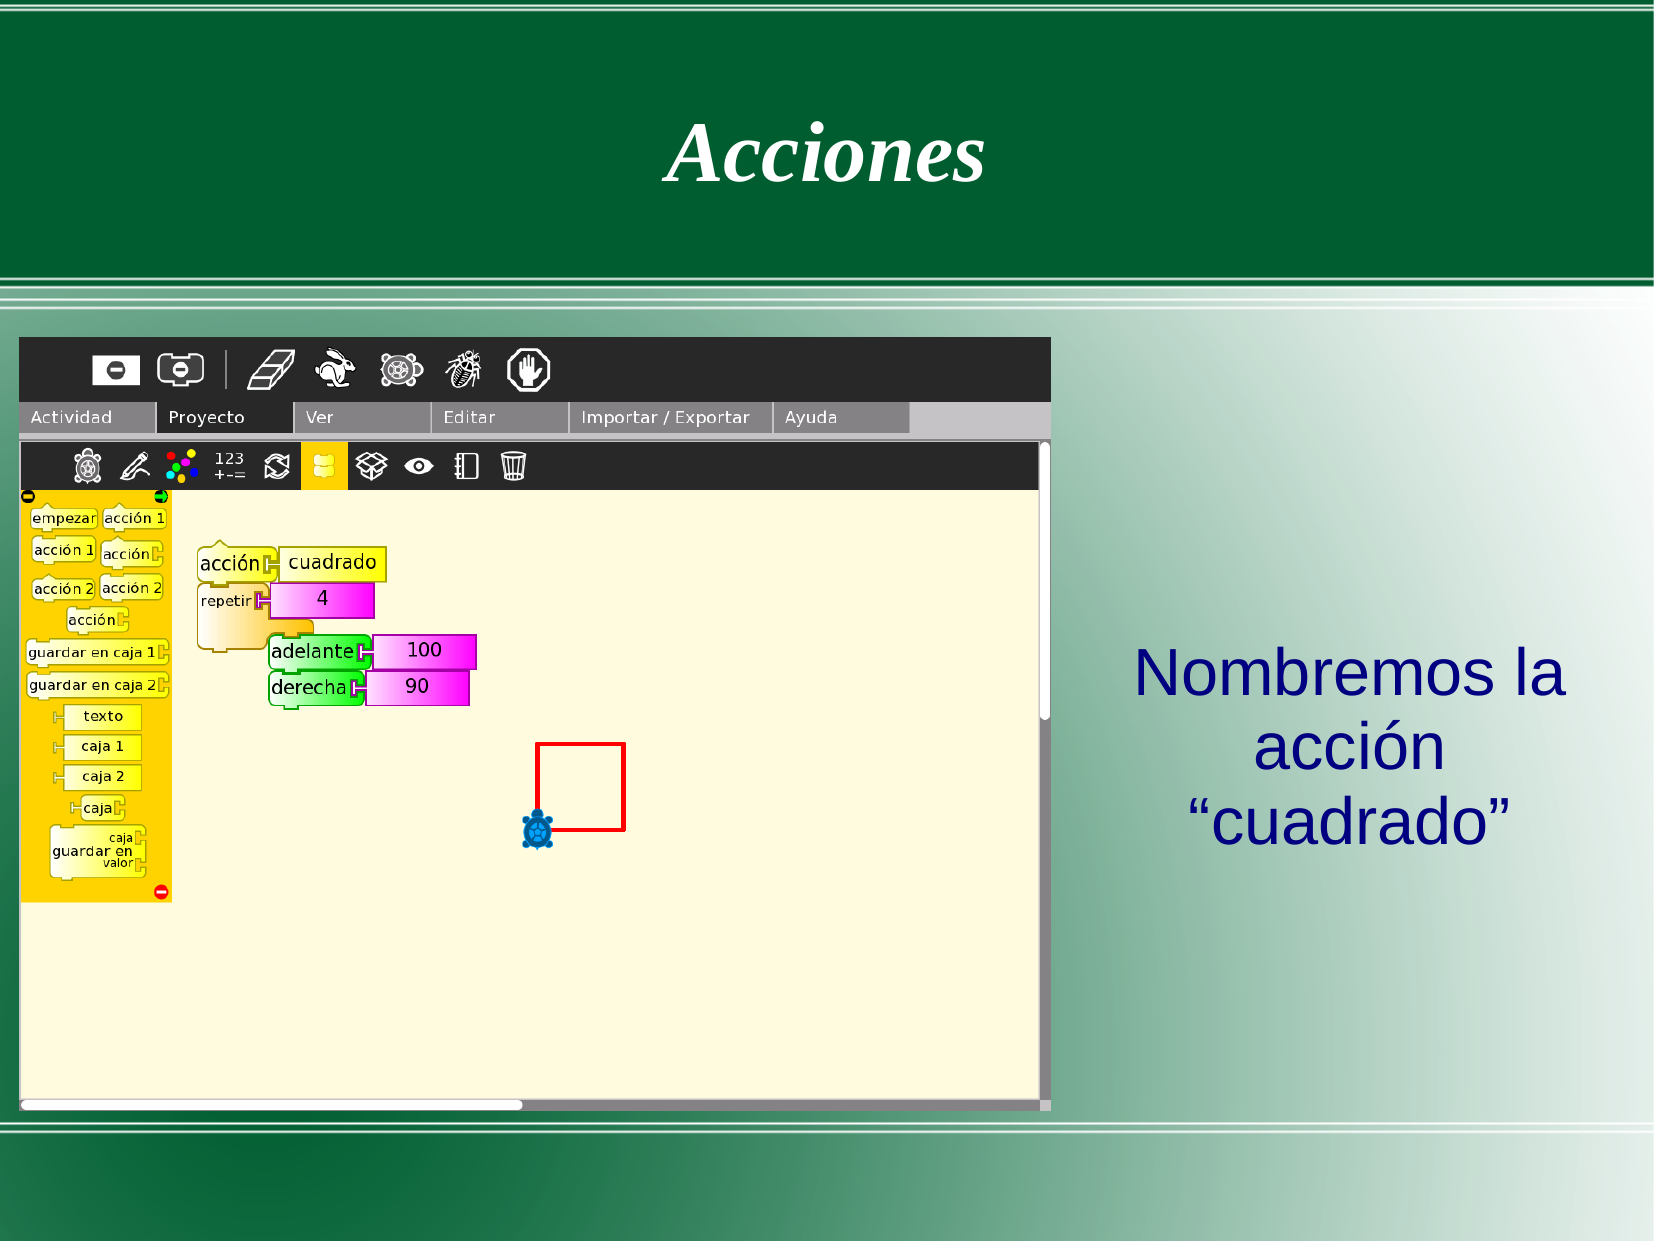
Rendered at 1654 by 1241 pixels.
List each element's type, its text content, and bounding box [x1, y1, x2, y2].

picture [0, 0, 1654, 1241]
subtitle Nombremos la acción “cuadrado” [1087, 337, 1613, 1156]
title Acciones [82, 49, 1571, 257]
